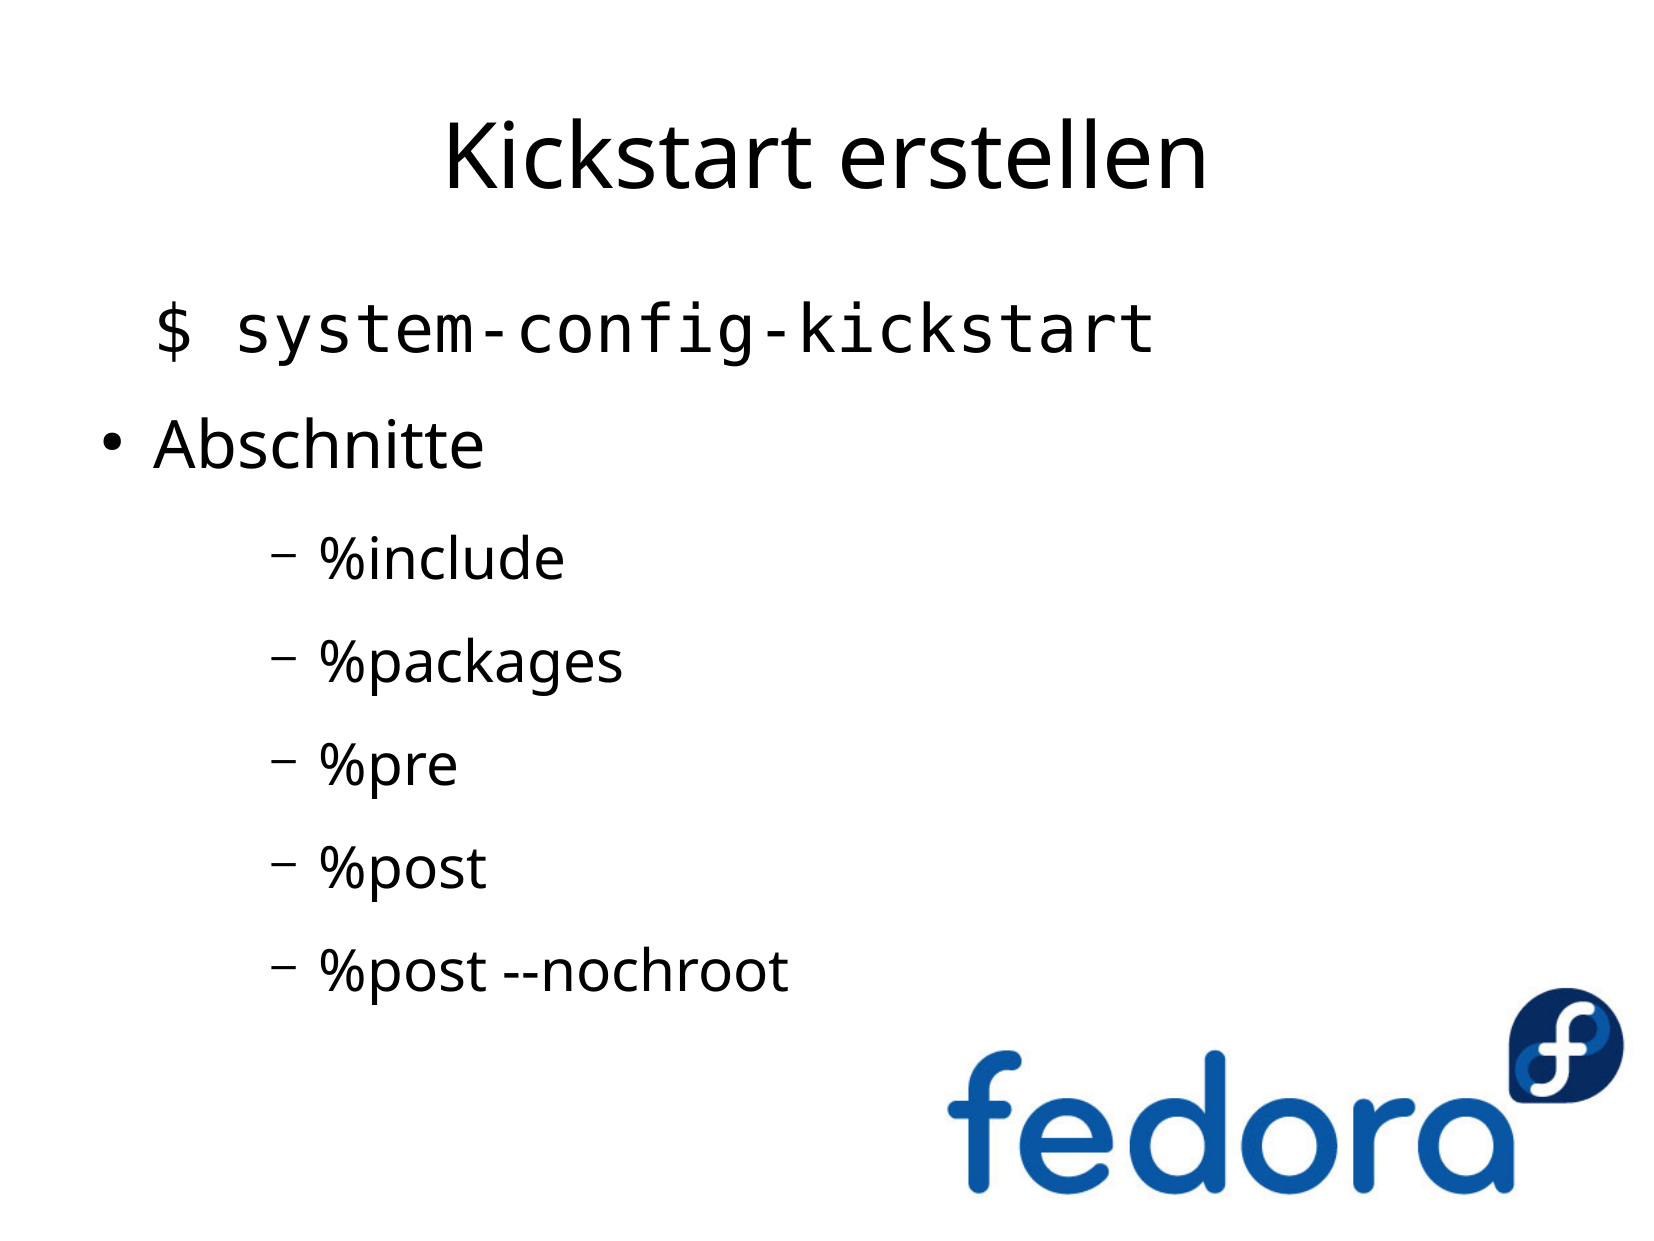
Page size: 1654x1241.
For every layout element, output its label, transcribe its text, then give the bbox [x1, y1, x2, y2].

title Kickstart erstellen [82, 49, 1571, 257]
picture [925, 967, 1639, 1223]
list $ system-config-kickstart Abschnitte %include %packages %pre %post %post --nochroot [82, 290, 1571, 1109]
